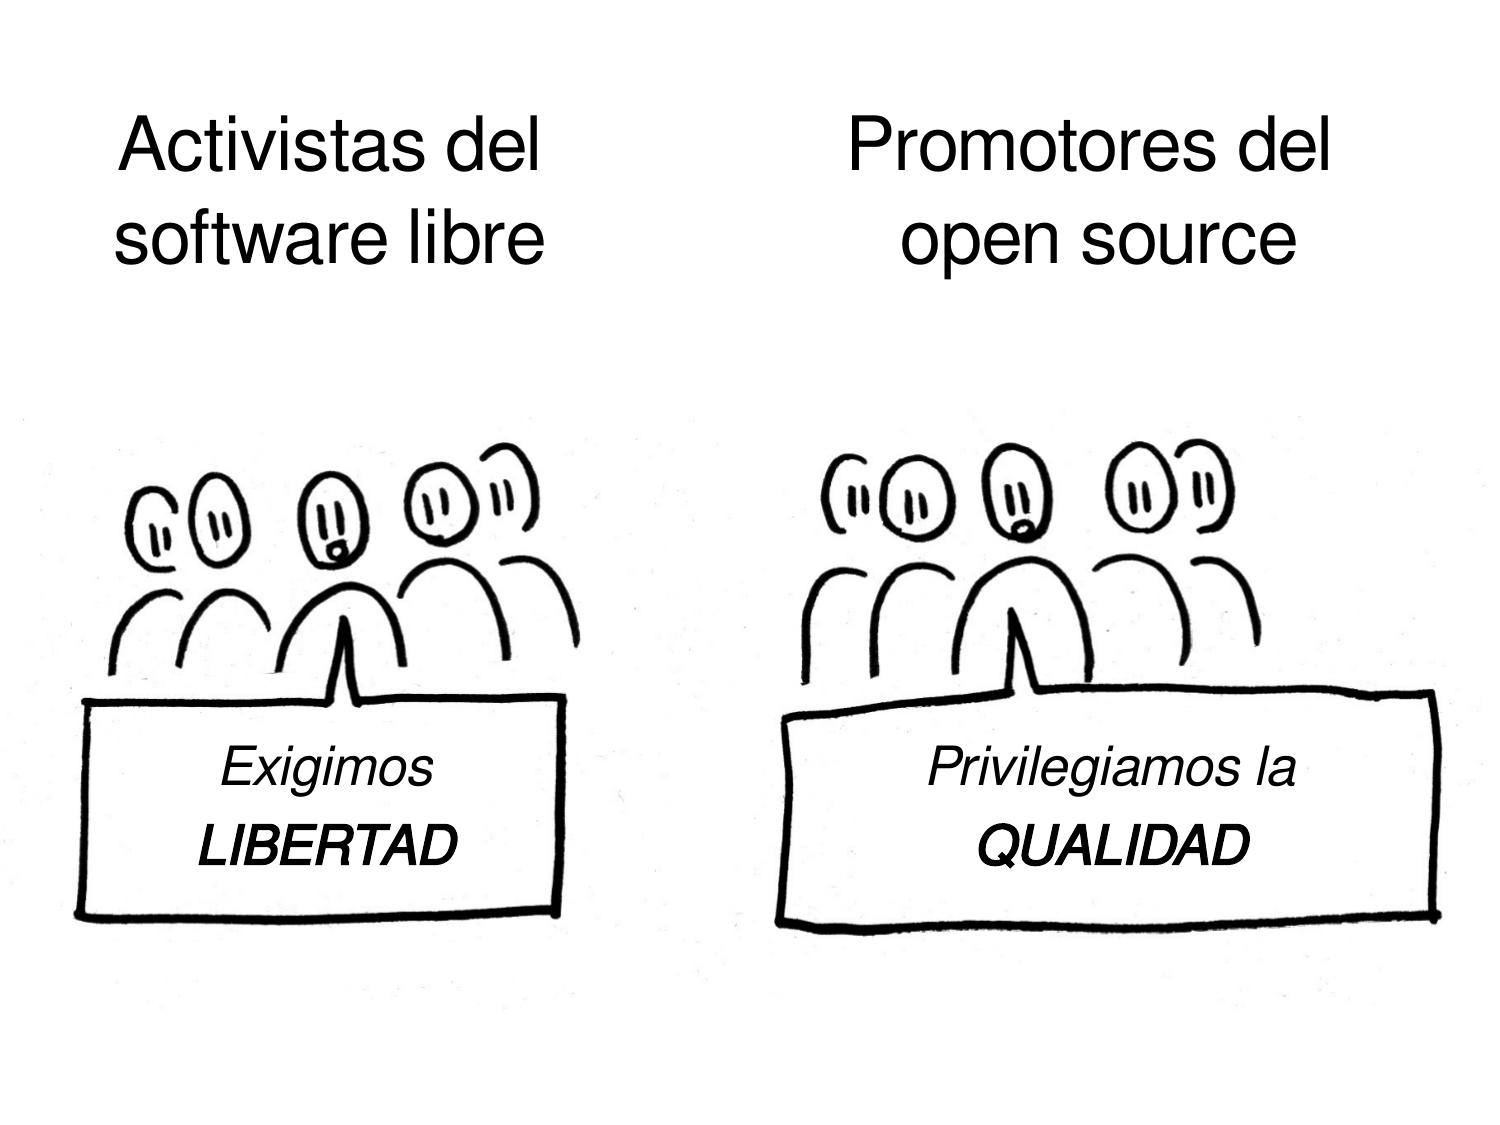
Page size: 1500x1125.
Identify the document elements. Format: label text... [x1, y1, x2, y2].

text_box Activistas del software libre [0, 93, 661, 274]
picture [0, 408, 1500, 1012]
text_box Exigimos LIBERTAD [82, 696, 567, 922]
text_box Privilegiamos la QUALIDAD [779, 685, 1441, 934]
text_box Promotores del open source [744, 93, 1456, 274]
